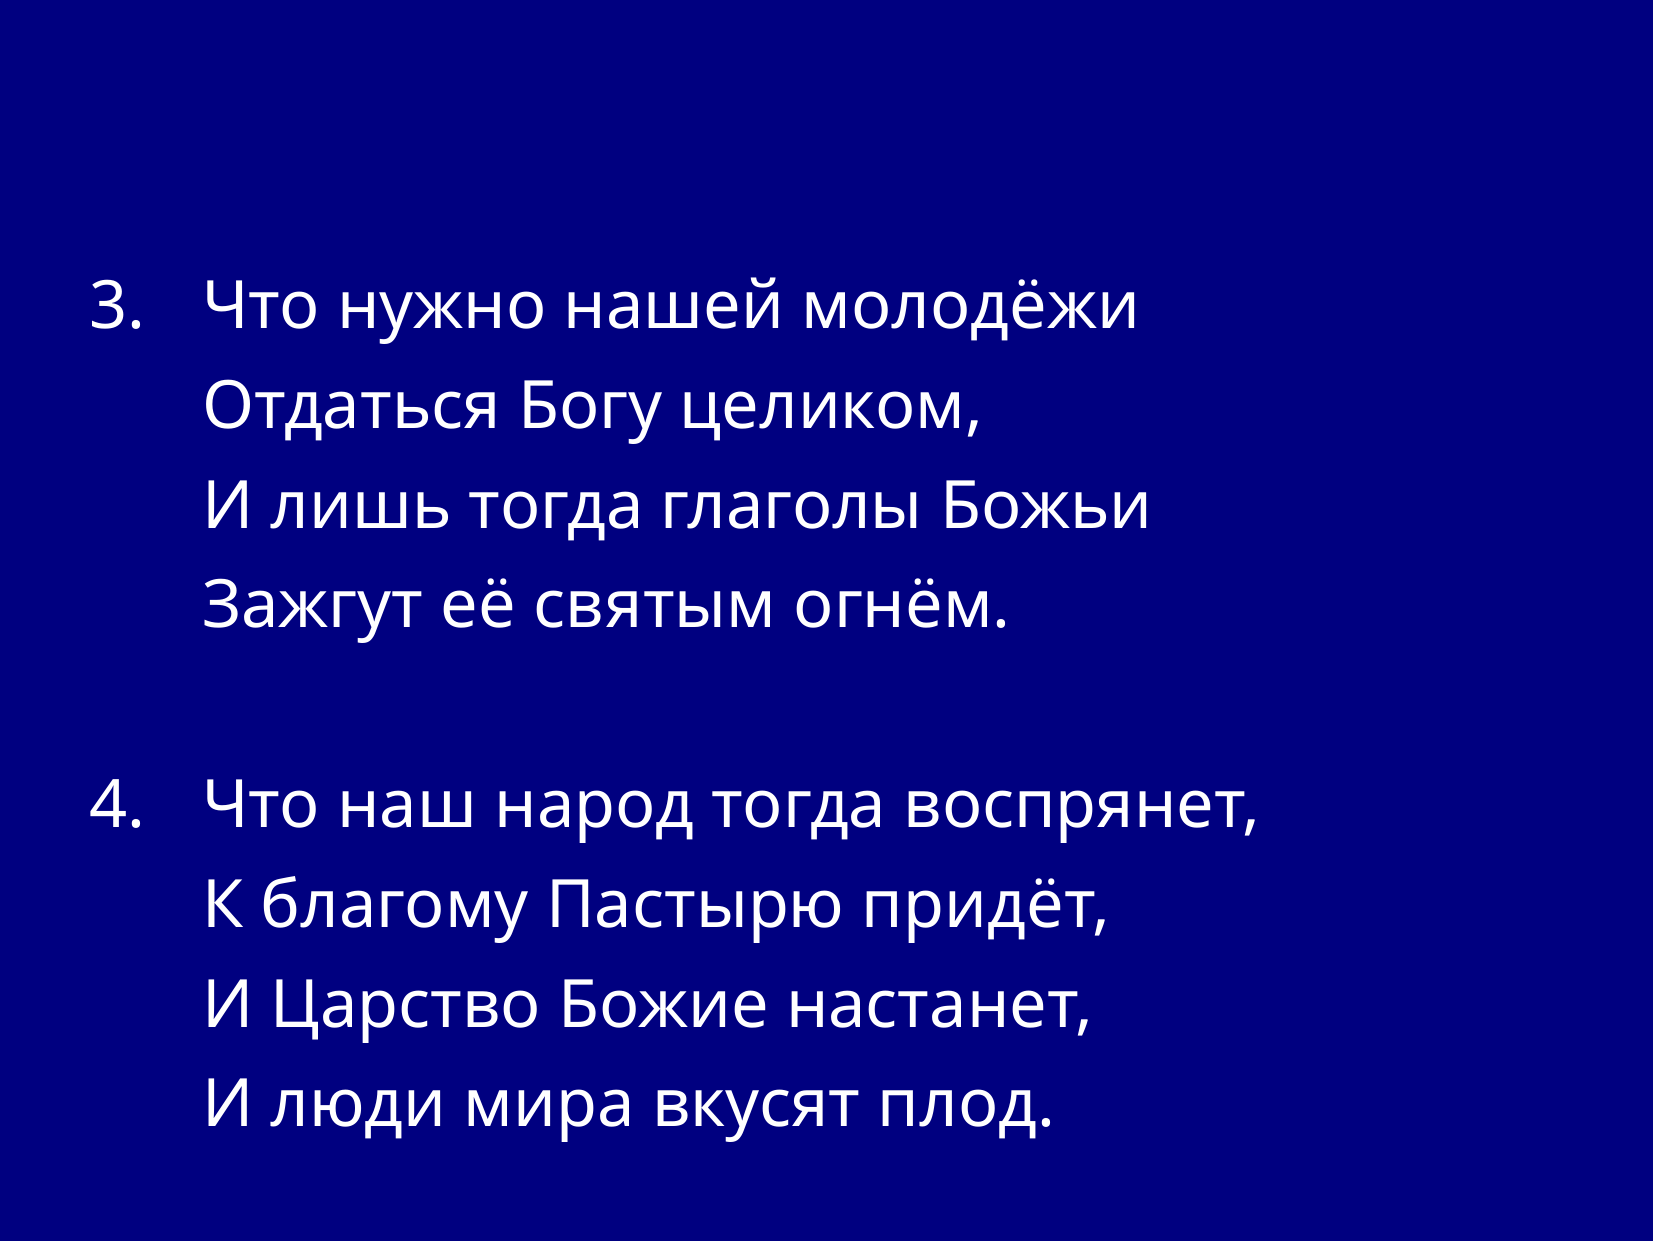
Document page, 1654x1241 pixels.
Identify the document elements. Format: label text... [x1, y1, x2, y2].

text_box 3. Что нужно нашей молодёжи Отдаться Богу целиком, И лишь тогда глаголы Божьи Зажгут её святым огнём. 4. Что наш народ тогда воспрянет, К благому Пастырю придёт, И Царство Божие настанет, И люди мира вкусят плод. [75, 150, 1576, 1163]
